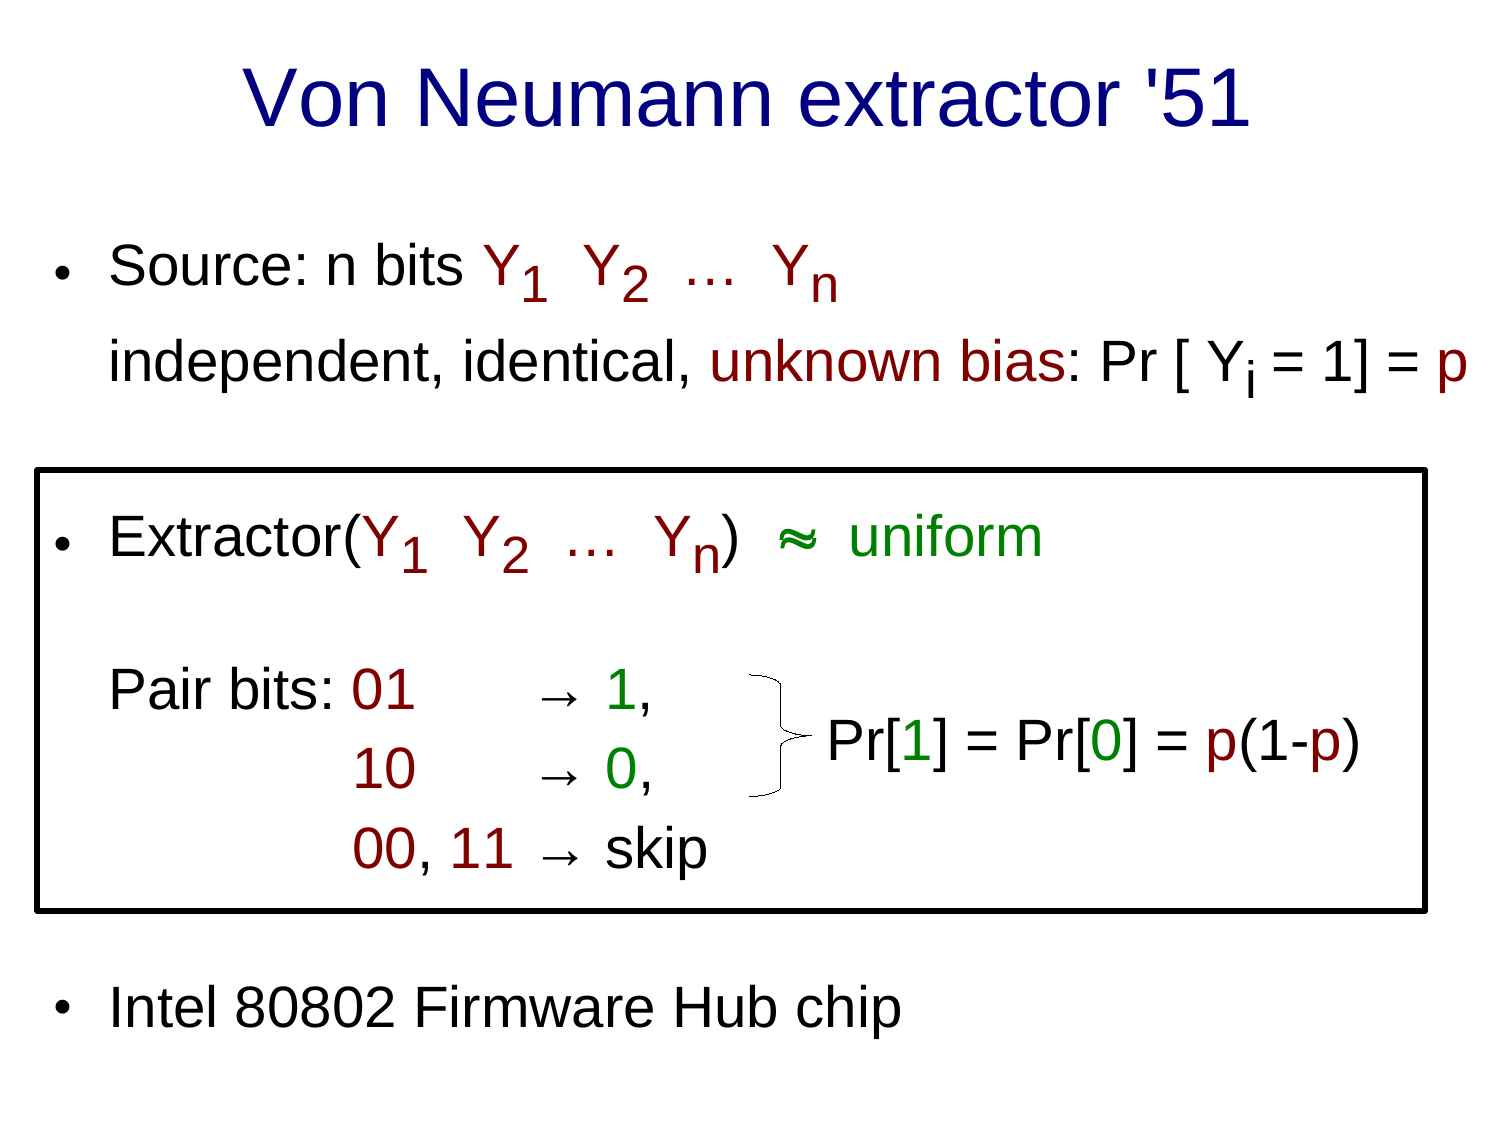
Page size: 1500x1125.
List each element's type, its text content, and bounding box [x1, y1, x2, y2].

list Source: n bits Y1 Y2 … Yn independent, identical, unknown bias: Pr [ Yi = 1] = p Extractor(Y1 Y2 … Yn)  uniform Pair bits: 01 → 1, 10 → 0, 00, 11 → skip Intel 80802 Firmware Hub chip [37, 224, 1500, 1125]
title Von Neumann extractor '51 [0, 24, 1497, 171]
text_box Pr[1] = Pr[0] = p(1-p) [811, 694, 1412, 780]
list Source: n bits Y1 Y2 … Yn independent, identical, unknown bias: Pr [ Yi = 1] = p Extractor(Y1 Y2 … Yn)  uniform Pair bits: 01 → 1, 10 → 0, 00, 11 → skip Intel 80802 Firmware Hub chip [40, 473, 1422, 908]
